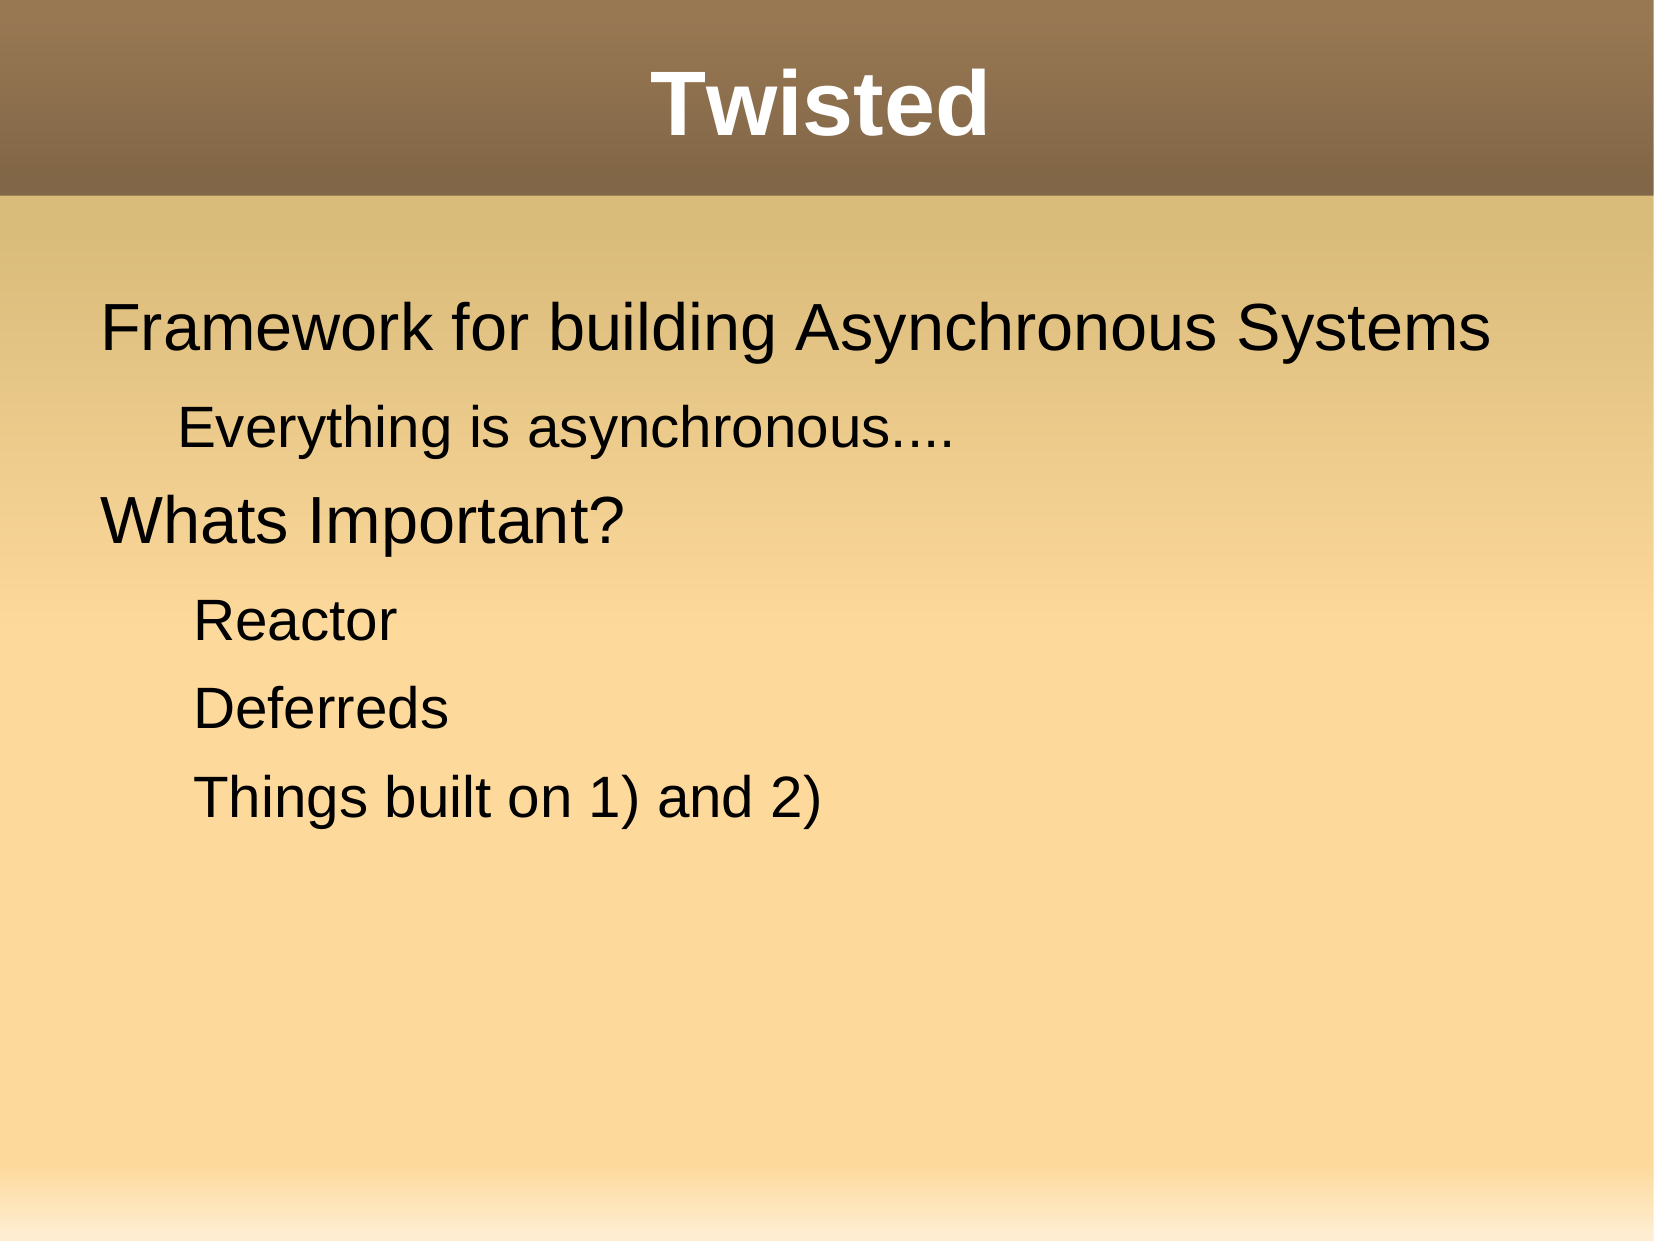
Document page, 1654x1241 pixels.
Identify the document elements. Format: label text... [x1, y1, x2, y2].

list Framework for building Asynchronous Systems Everything is asynchronous.... Whats Important? Reactor Deferreds Things built on 1) and 2) [82, 290, 1571, 1109]
picture [0, 0, 1654, 1241]
title Twisted [76, 0, 1565, 208]
